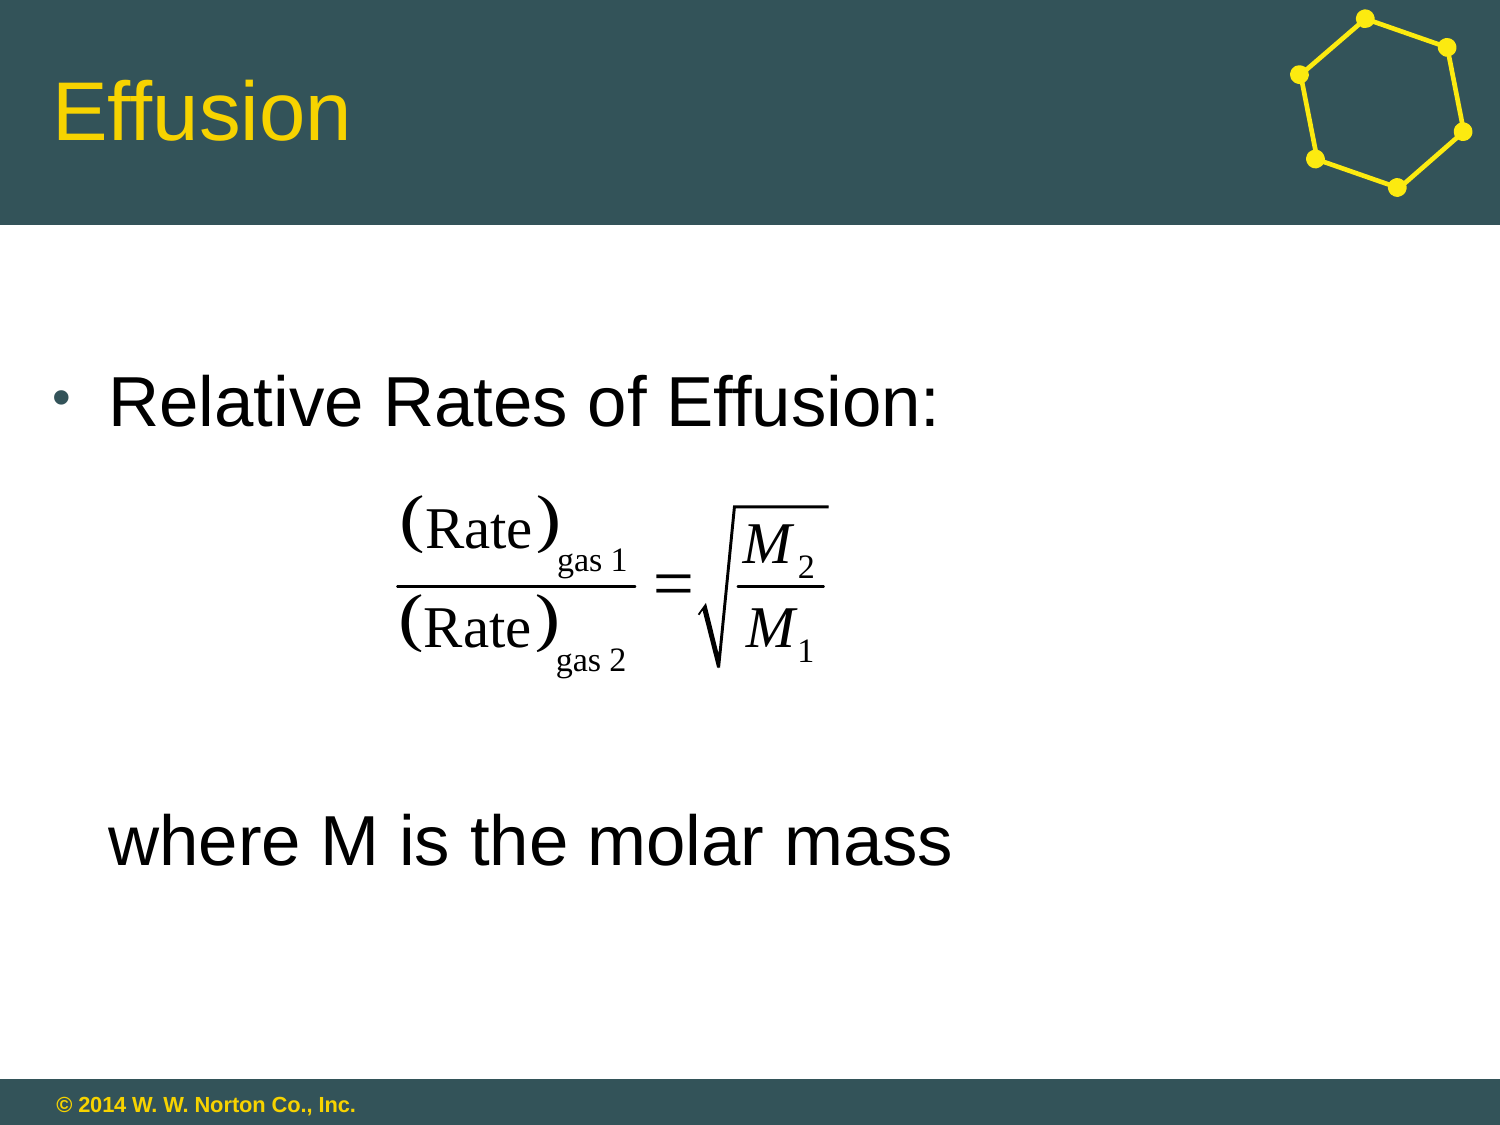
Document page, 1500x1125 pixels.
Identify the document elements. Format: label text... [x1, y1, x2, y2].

title Effusion [37, 19, 1118, 195]
chart [387, 482, 840, 691]
list Relative Rates of Effusion: where M is the molar mass [37, 237, 1463, 1121]
